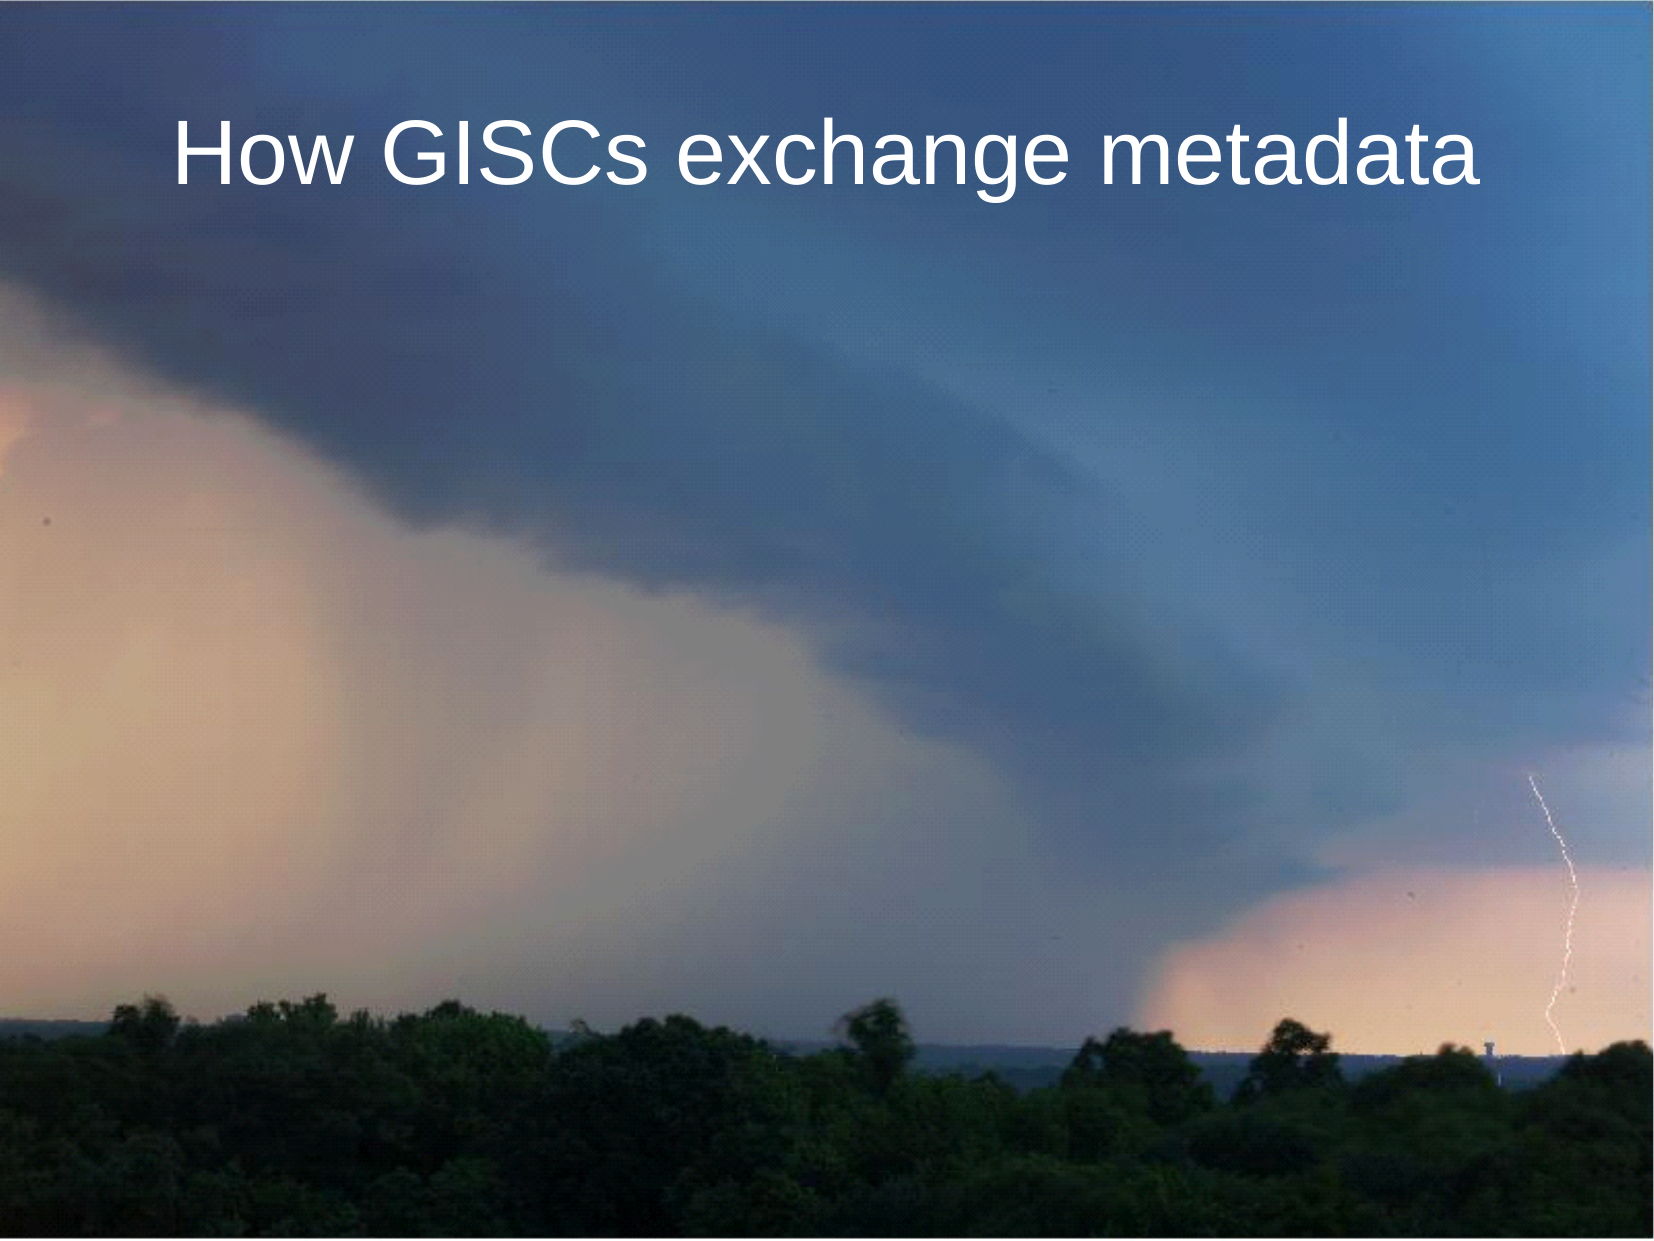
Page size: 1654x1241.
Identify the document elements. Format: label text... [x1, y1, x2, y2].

title How GISCs exchange metadata [82, 49, 1571, 257]
picture [0, 0, 1654, 1241]
